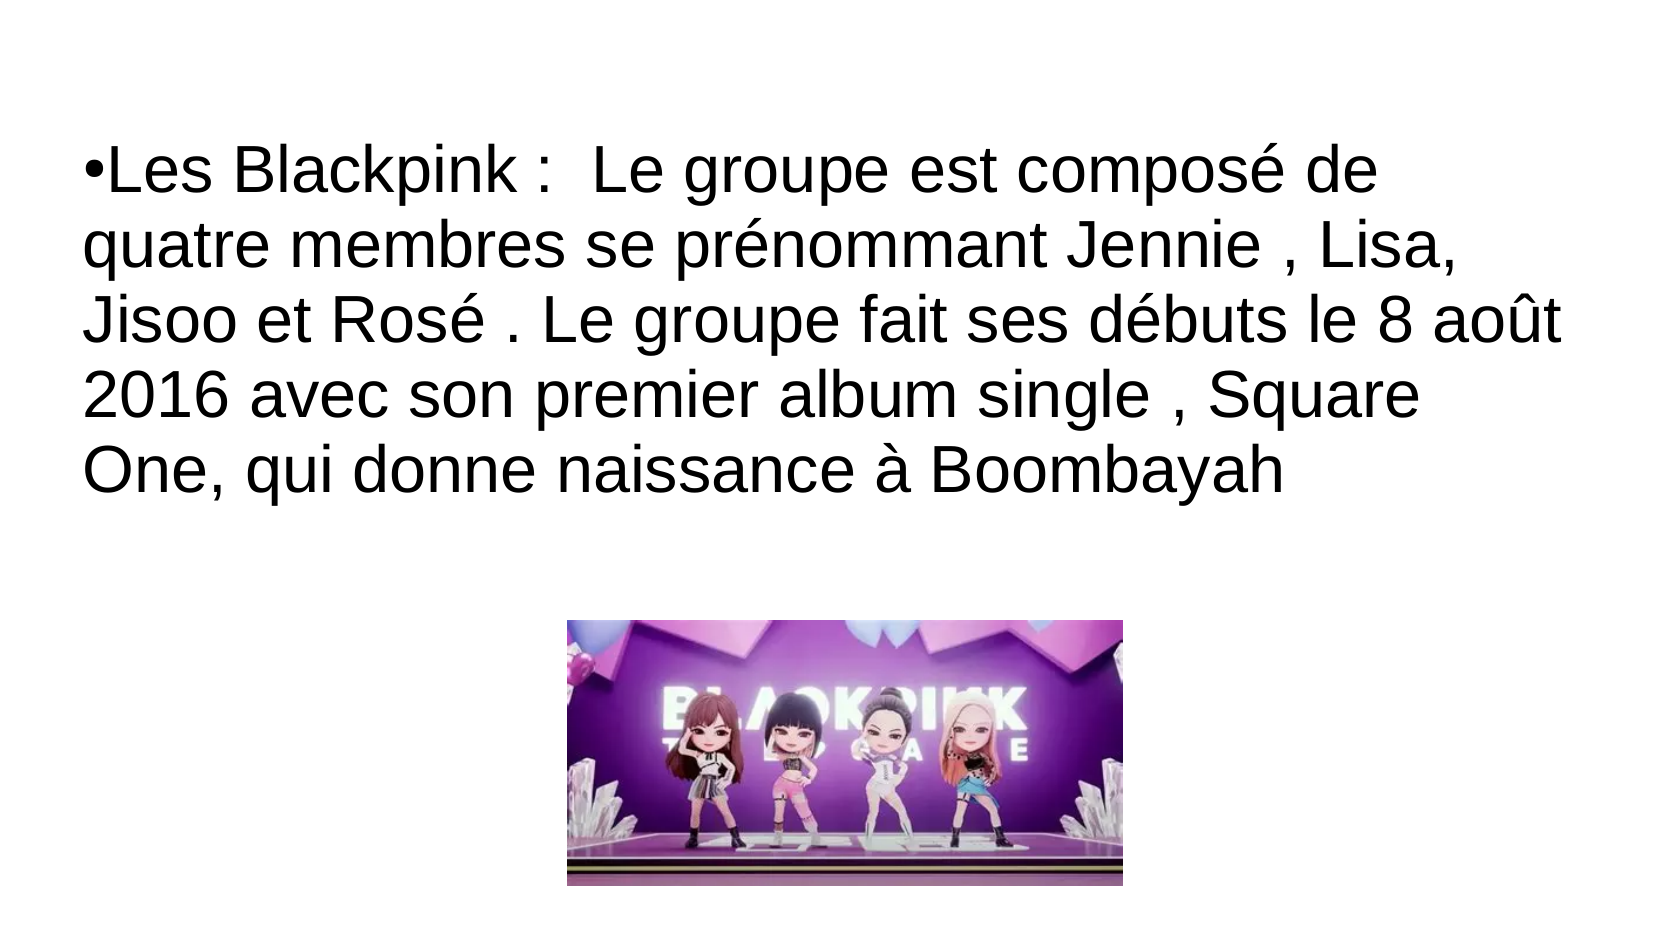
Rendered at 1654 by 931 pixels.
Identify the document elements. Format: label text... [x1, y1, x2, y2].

picture [567, 620, 1123, 886]
list Les Blackpink : Le groupe est composé de quatre membres se prénommant Jennie , Lisa, Jisoo et Rosé . Le groupe fait ses débuts le 8 août 2016 avec son premier album single , Square One, qui donne naissance à Boombayah [82, 132, 1571, 672]
